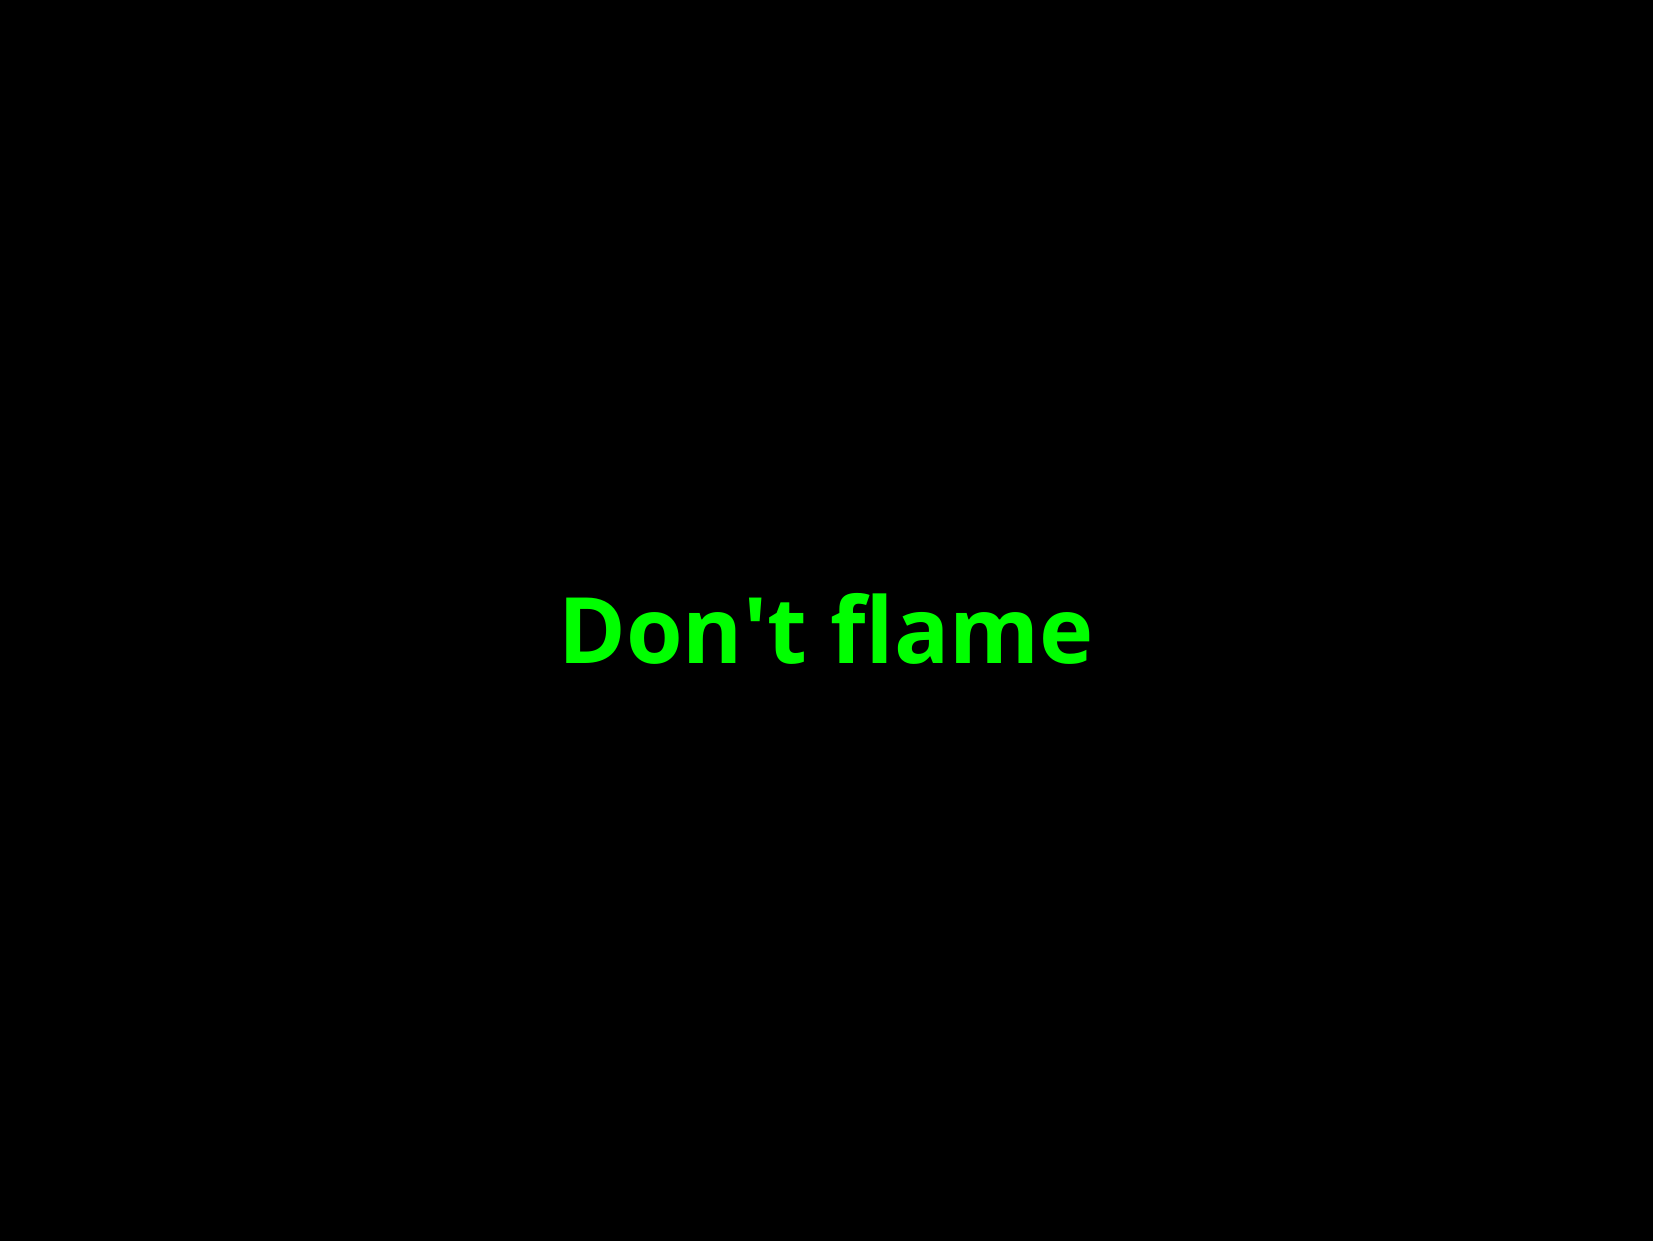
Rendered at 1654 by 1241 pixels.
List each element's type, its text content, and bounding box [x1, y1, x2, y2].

title Don't flame [82, 56, 1571, 1201]
